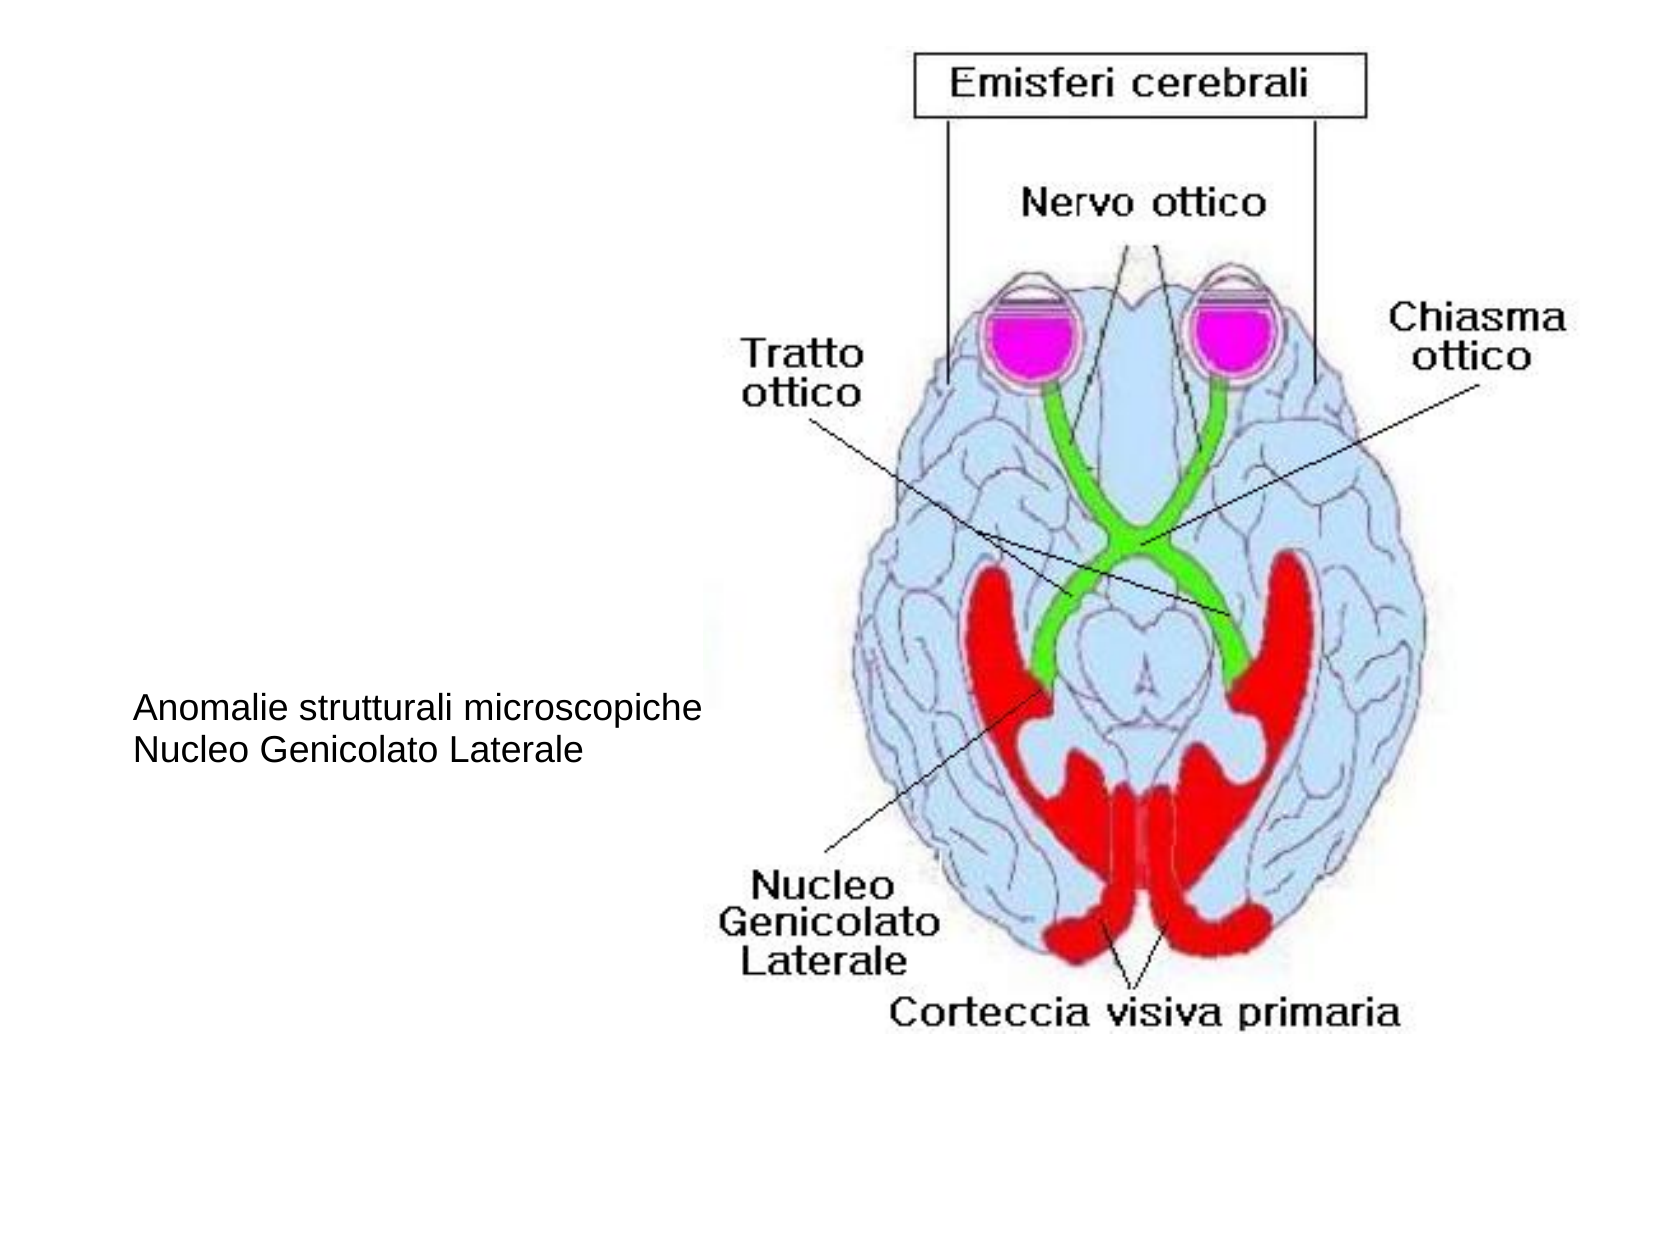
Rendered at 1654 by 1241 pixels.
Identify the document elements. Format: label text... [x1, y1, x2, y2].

picture [703, 46, 1595, 1034]
text_box Anomalie strutturali microscopiche Nucleo Genicolato Laterale [118, 679, 718, 820]
